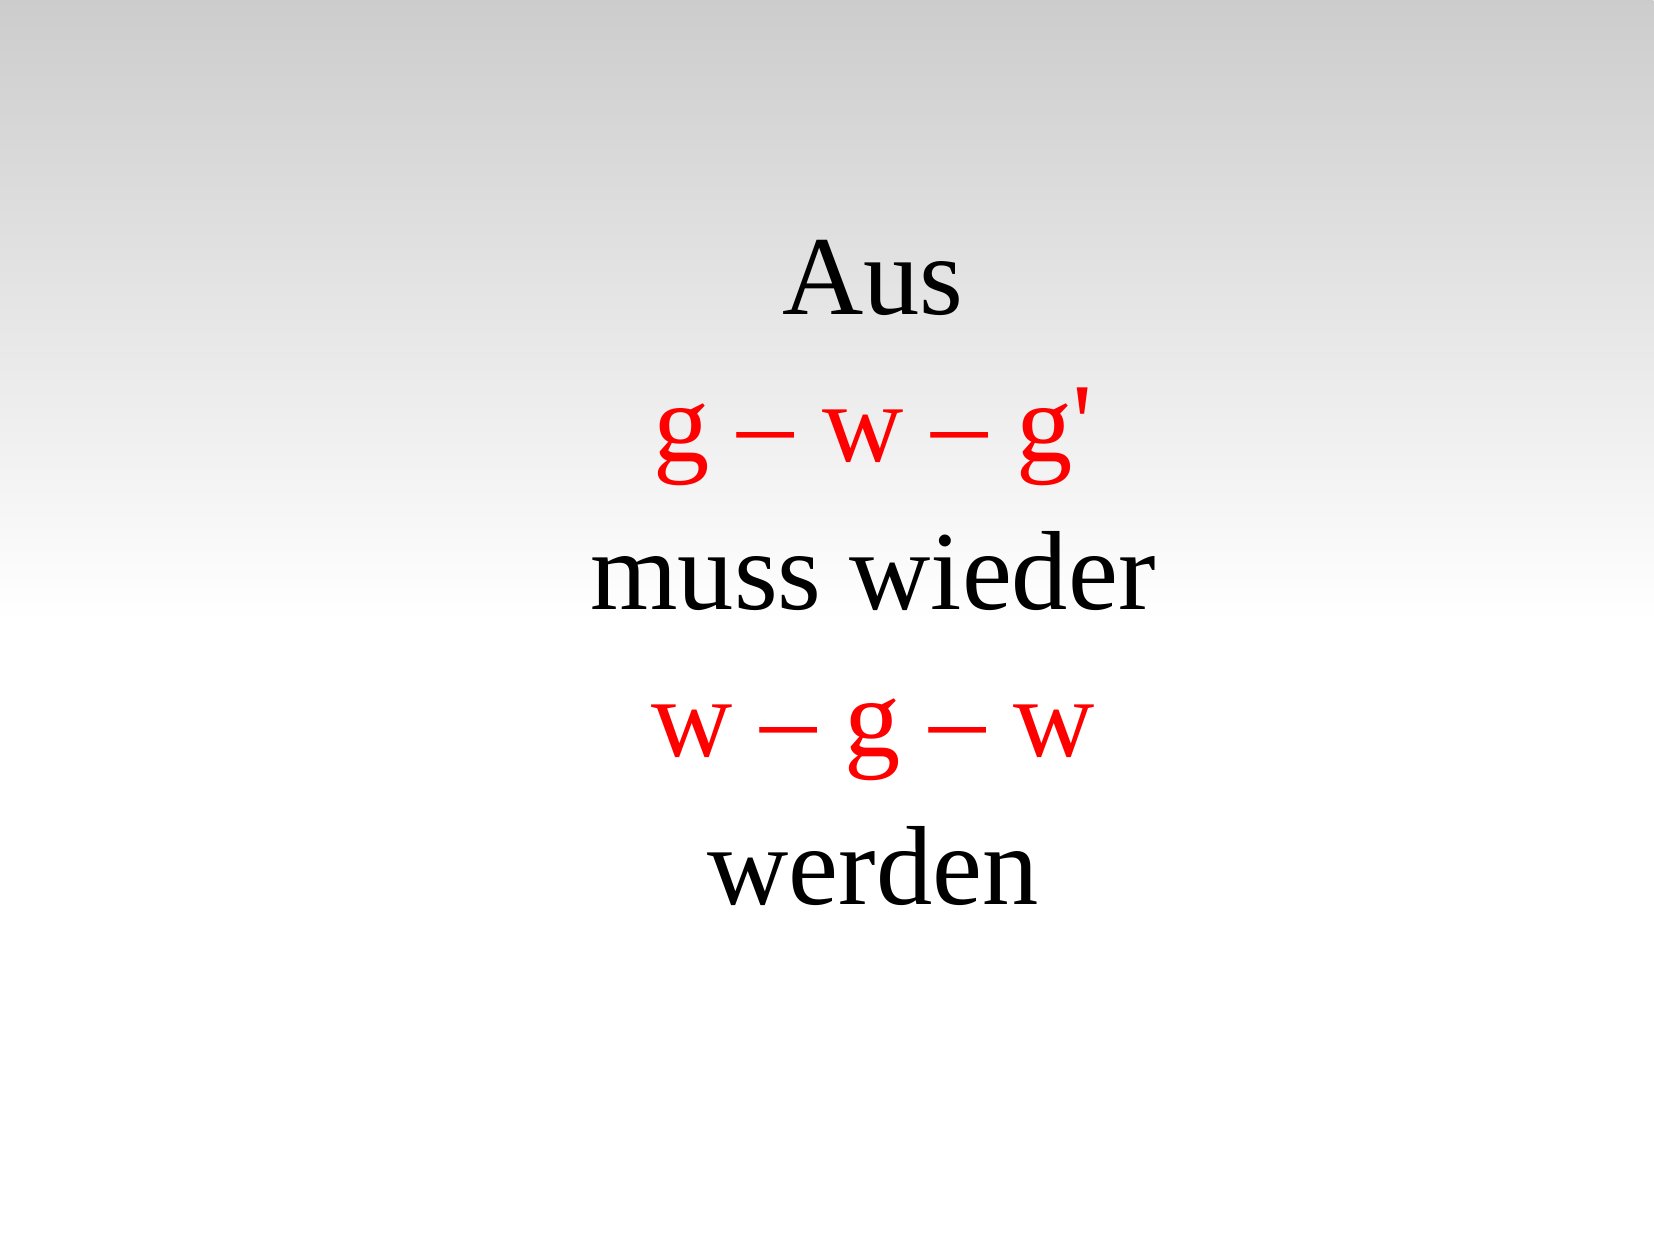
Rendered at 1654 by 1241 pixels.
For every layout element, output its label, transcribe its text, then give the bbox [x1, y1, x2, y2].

text_box Aus g – w – g' muss wieder w – g – w werden [547, 206, 1199, 937]
